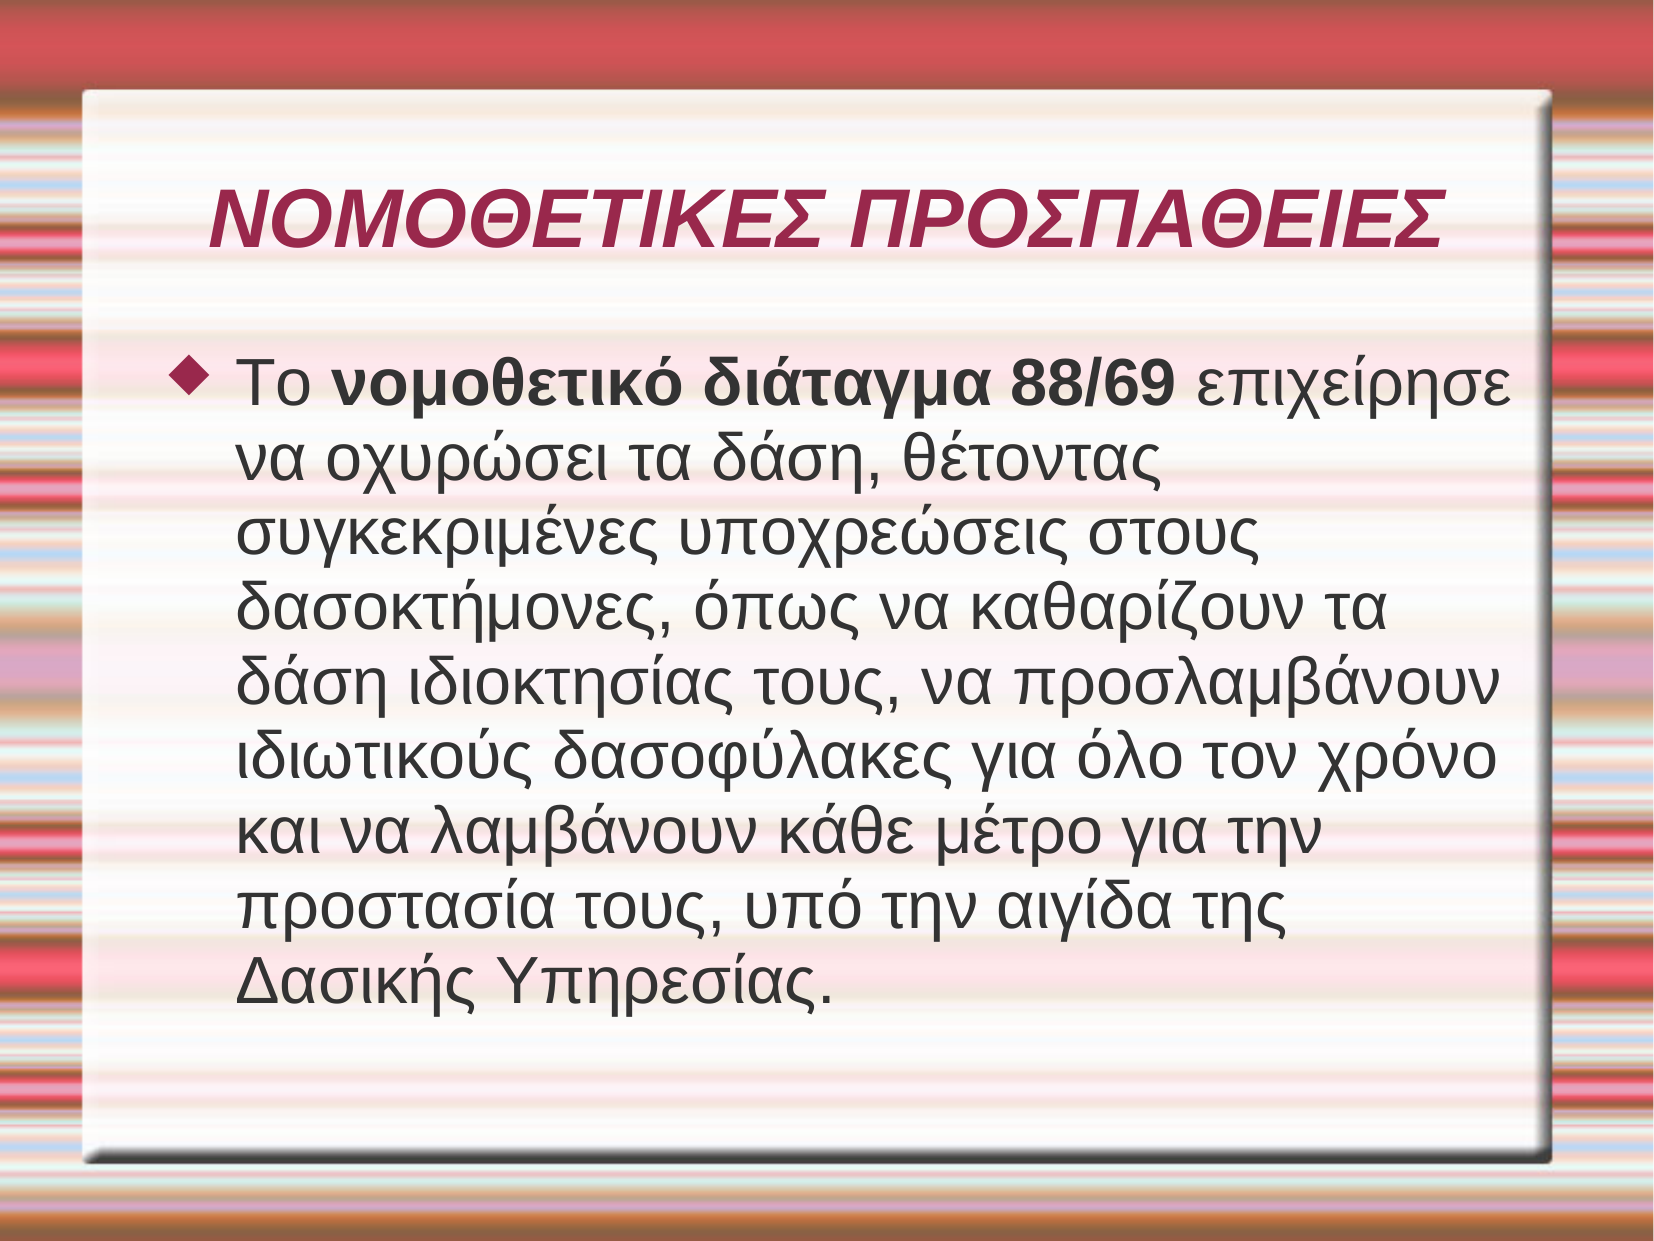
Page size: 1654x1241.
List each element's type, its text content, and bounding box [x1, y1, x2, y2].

list Το νομοθετικό διάταγμα 88/69 επιχείρησε να οχυρώσει τα δάση, θέτοντας συγκεκριμένες υποχρεώσεις στους δασοκτήμονες, όπως να καθαρίζουν τα δάση ιδιοκτησίας τους, να προσλαμβάνουν ιδιωτικούς δασοφύλακες για όλο τον χρόνο και να λαμβάνουν κάθε μέτρο για την προστασία τους, υπό την αιγίδα της Δασικής Υπηρεσίας. [152, 344, 1534, 1127]
title ΝΟΜΟΘΕΤΙΚΕΣ ΠΡΟΣΠΑΘΕΙΕΣ [121, 114, 1534, 322]
picture [0, 0, 1654, 1241]
